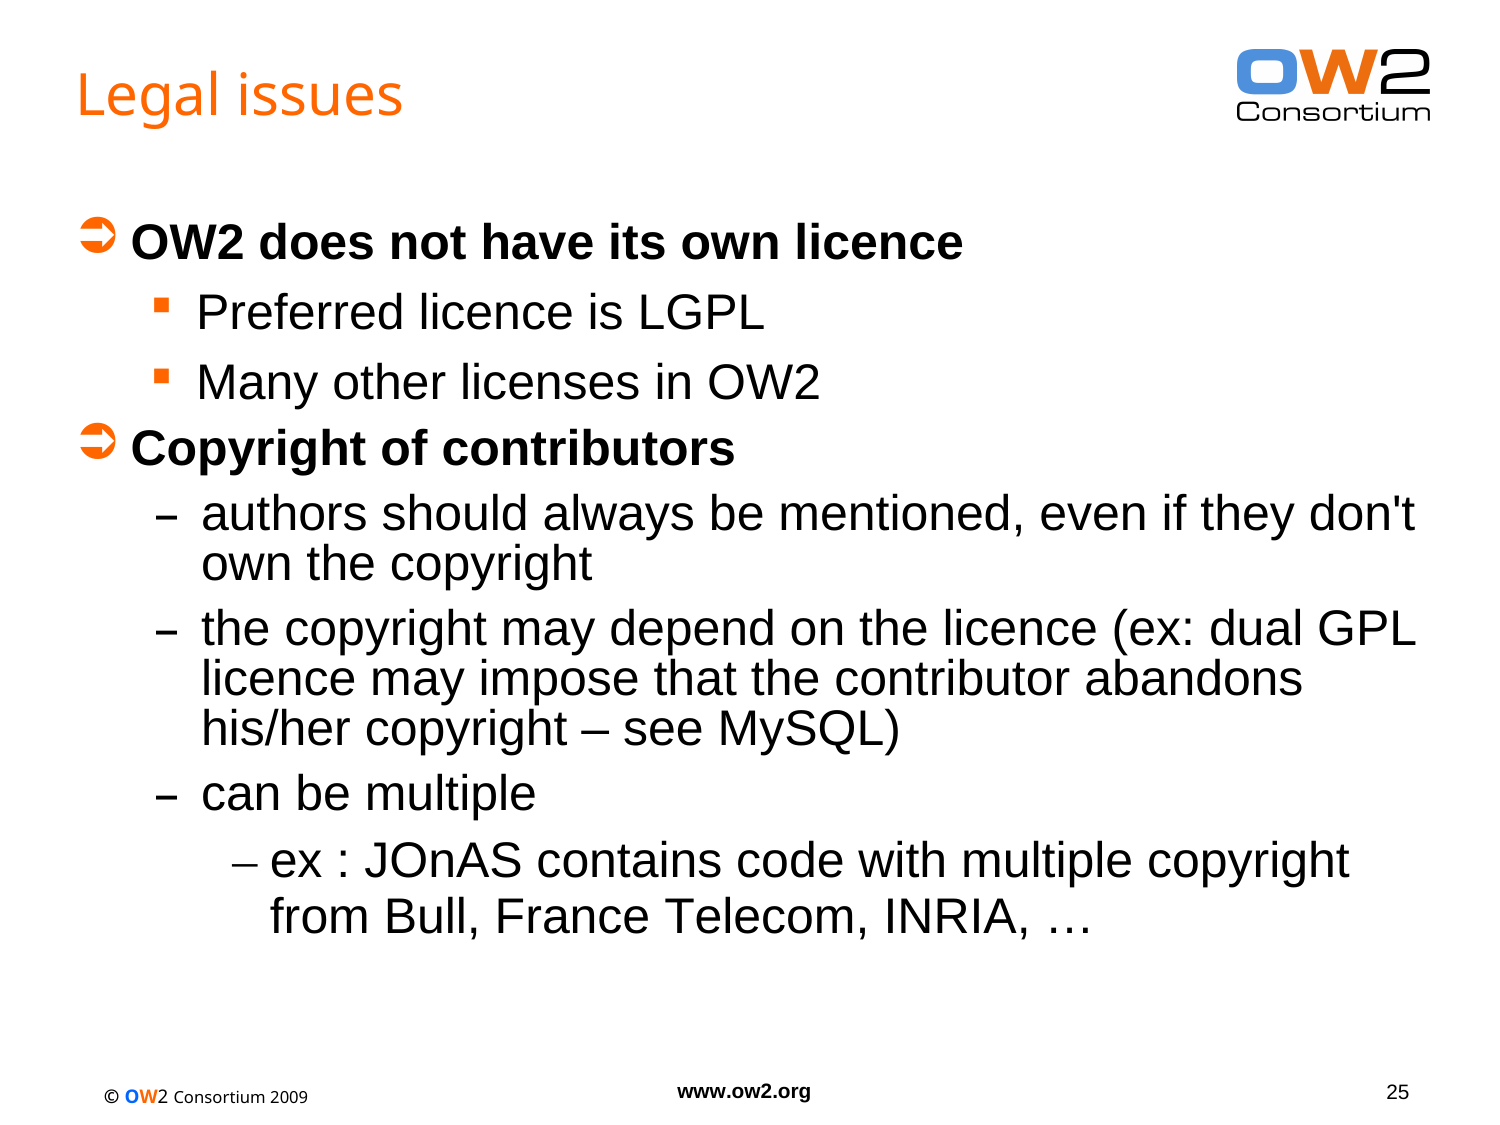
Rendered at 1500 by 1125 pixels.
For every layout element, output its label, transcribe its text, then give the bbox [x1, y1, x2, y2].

list OW2 does not have its own licence Preferred licence is LGPL Many other licenses in OW2 Copyright of contributors authors should always be mentioned, even if they don't own the copyright the copyright may depend on the licence (ex: dual GPL licence may impose that the contributor abandons his/her copyright – see MySQL) can be multiple ex : JOnAS contains code with multiple copyright from Bull, France Telecom, INRIA, … [74, 219, 1425, 962]
title Legal issues [75, 45, 1175, 215]
